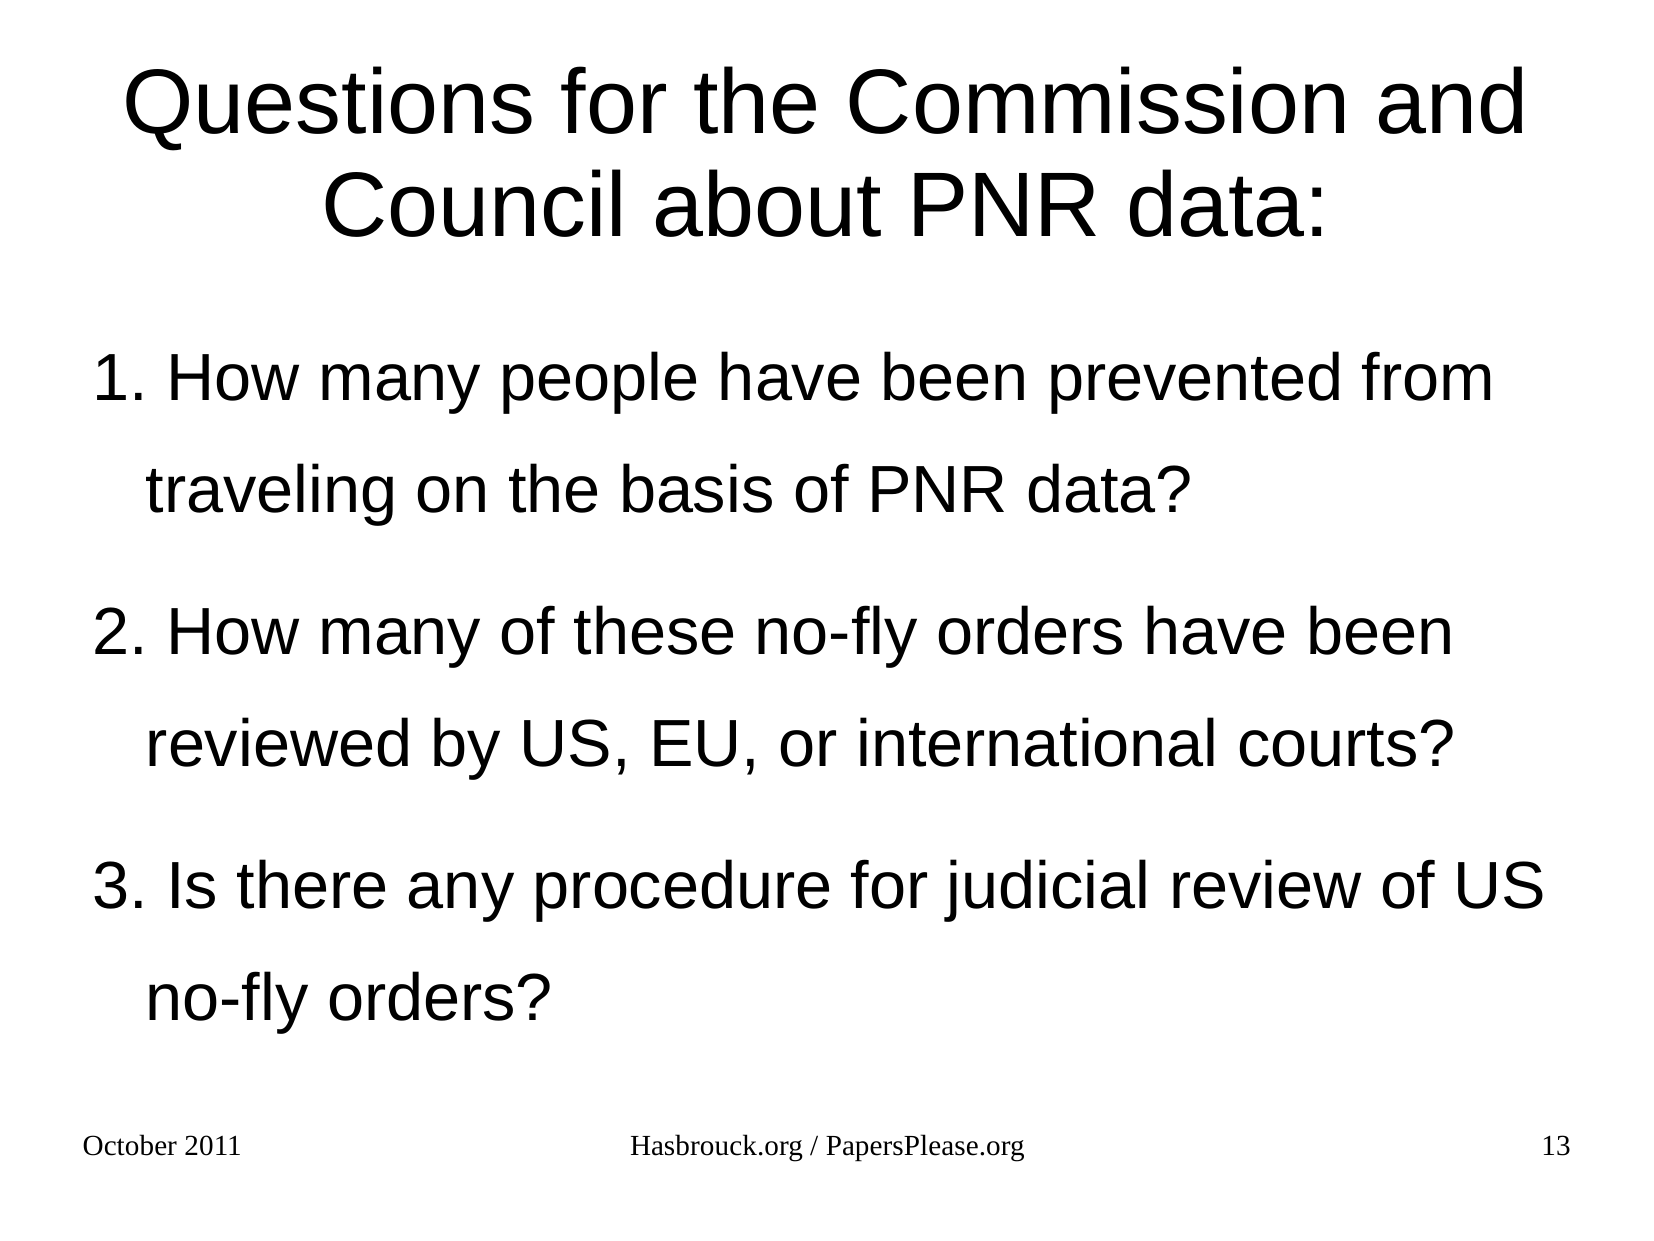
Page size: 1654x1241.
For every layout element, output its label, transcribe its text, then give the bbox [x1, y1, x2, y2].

title Questions for the Commission and Council about PNR data: [82, 49, 1571, 257]
list How many people have been prevented from traveling on the basis of PNR data? How many of these no-fly orders have been reviewed by US, EU, or international courts? Is there any procedure for judicial review of US no-fly orders? [75, 302, 1564, 1053]
